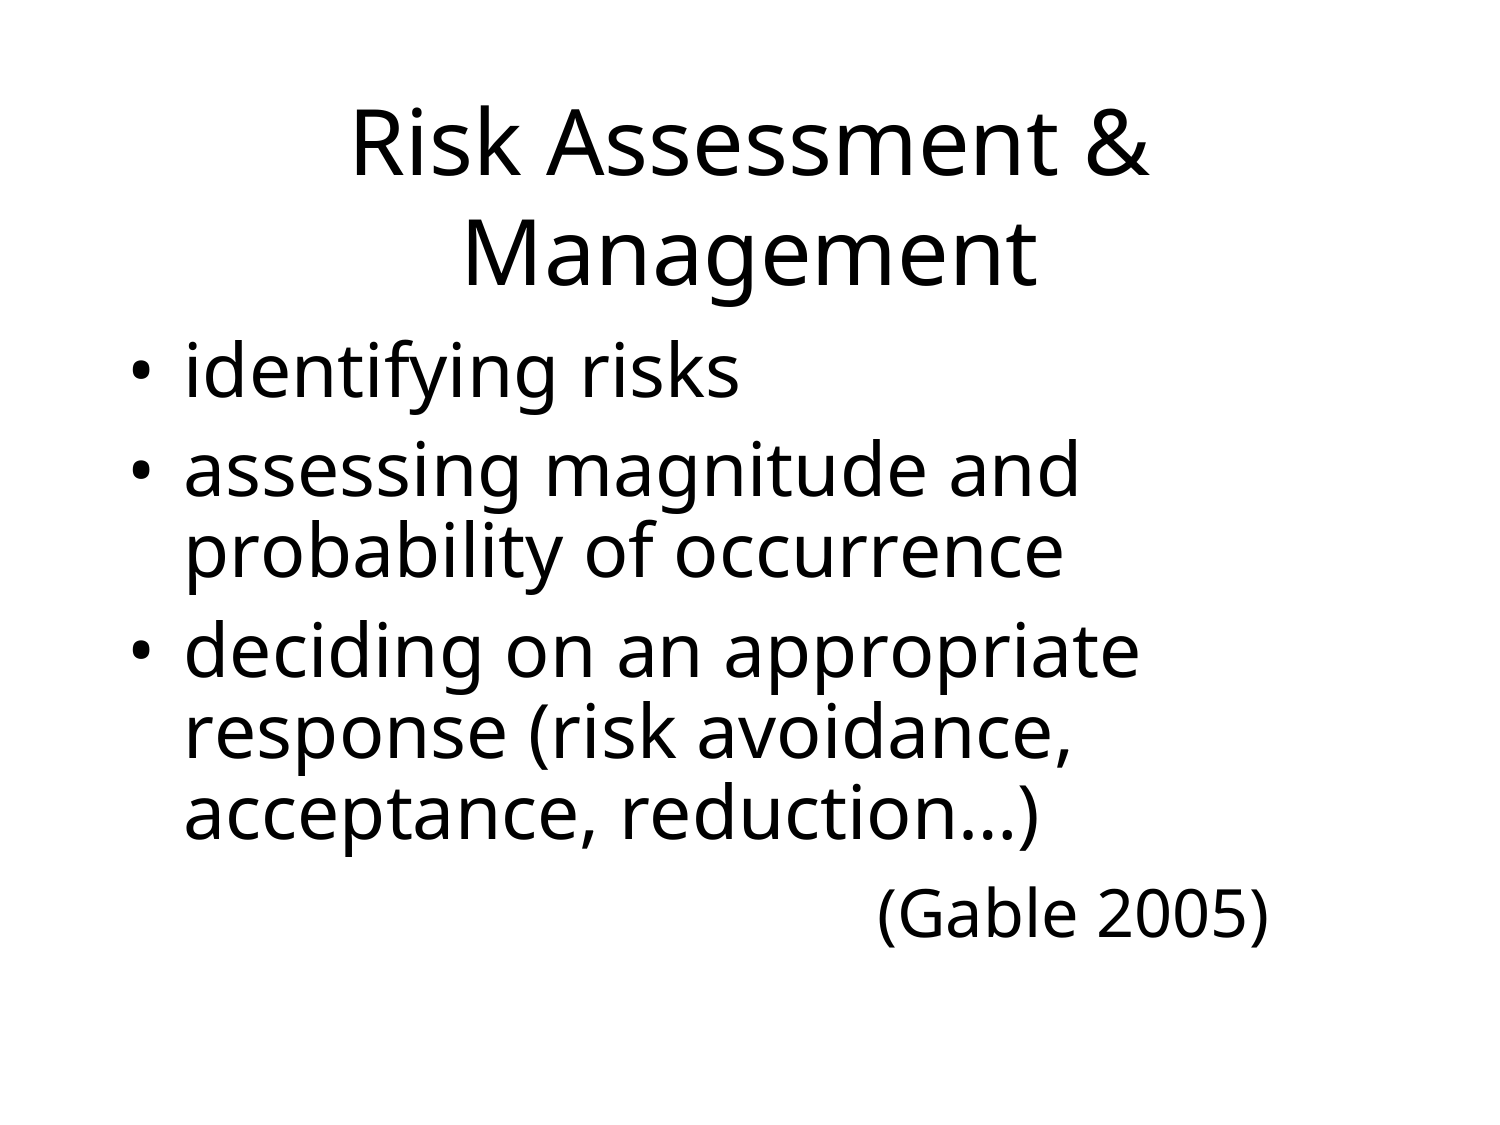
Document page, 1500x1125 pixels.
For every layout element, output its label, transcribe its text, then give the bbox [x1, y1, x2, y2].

list identifying risks assessing magnitude and probability of occurrence deciding on an appropriate response (risk avoidance, acceptance, reduction…) (Gable 2005) [112, 324, 1438, 1062]
title Risk Assessment & Management [62, 99, 1438, 288]
